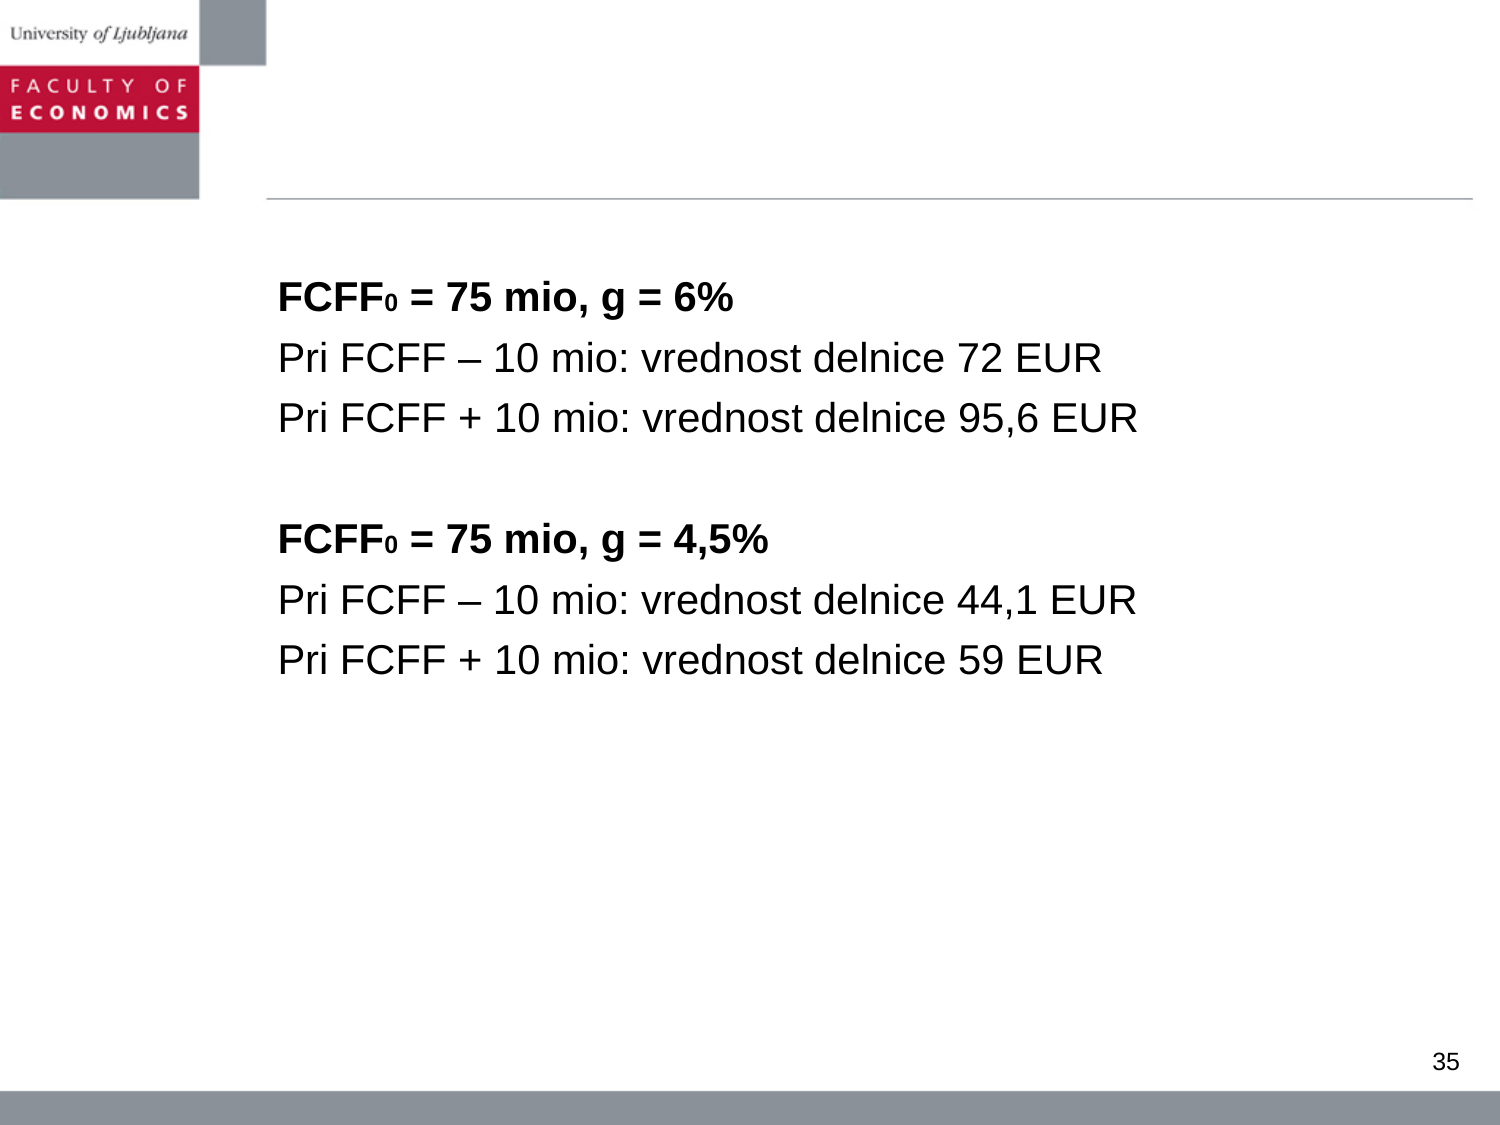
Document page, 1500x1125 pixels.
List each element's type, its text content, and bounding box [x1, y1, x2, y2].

title [262, 24, 1476, 203]
list FCFF0 = 75 mio, g = 6% Pri FCFF – 10 mio: vrednost delnice 72 EUR Pri FCFF + 10 mio: vrednost delnice 95,6 EUR FCFF0 = 75 mio, g = 4,5% Pri FCFF – 10 mio: vrednost delnice 44,1 EUR Pri FCFF + 10 mio: vrednost delnice 59 EUR [262, 262, 1476, 1026]
picture [0, 0, 1500, 1125]
text_box <number> [1162, 1037, 1476, 1101]
